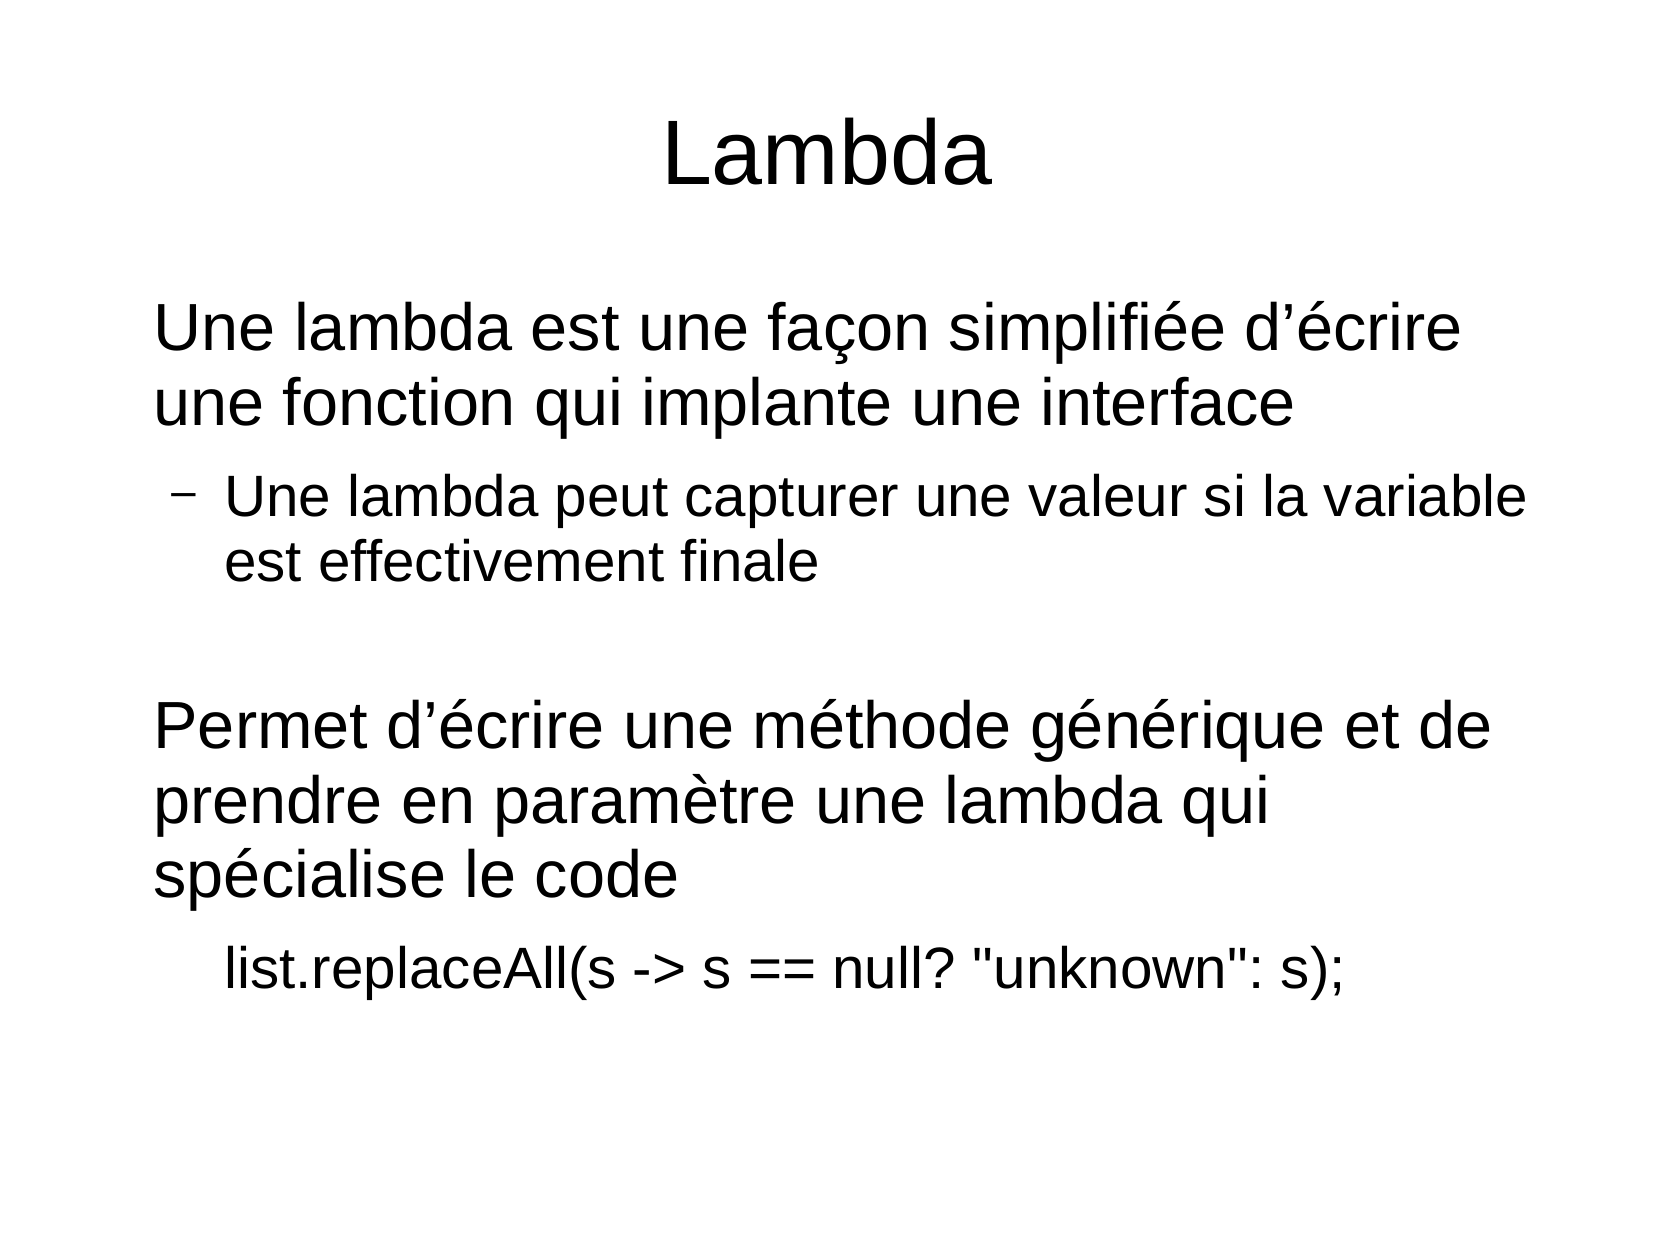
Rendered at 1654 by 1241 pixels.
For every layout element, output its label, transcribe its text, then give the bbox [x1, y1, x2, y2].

list Une lambda est une façon simplifiée d’écrire une fonction qui implante une interface Une lambda peut capturer une valeur si la variable est effectivement finale Permet d’écrire une méthode générique et de prendre en paramètre une lambda qui spécialise le code list.replaceAll(s -> s == null? "unknown": s); [82, 290, 1571, 1010]
title Lambda [82, 49, 1571, 257]
